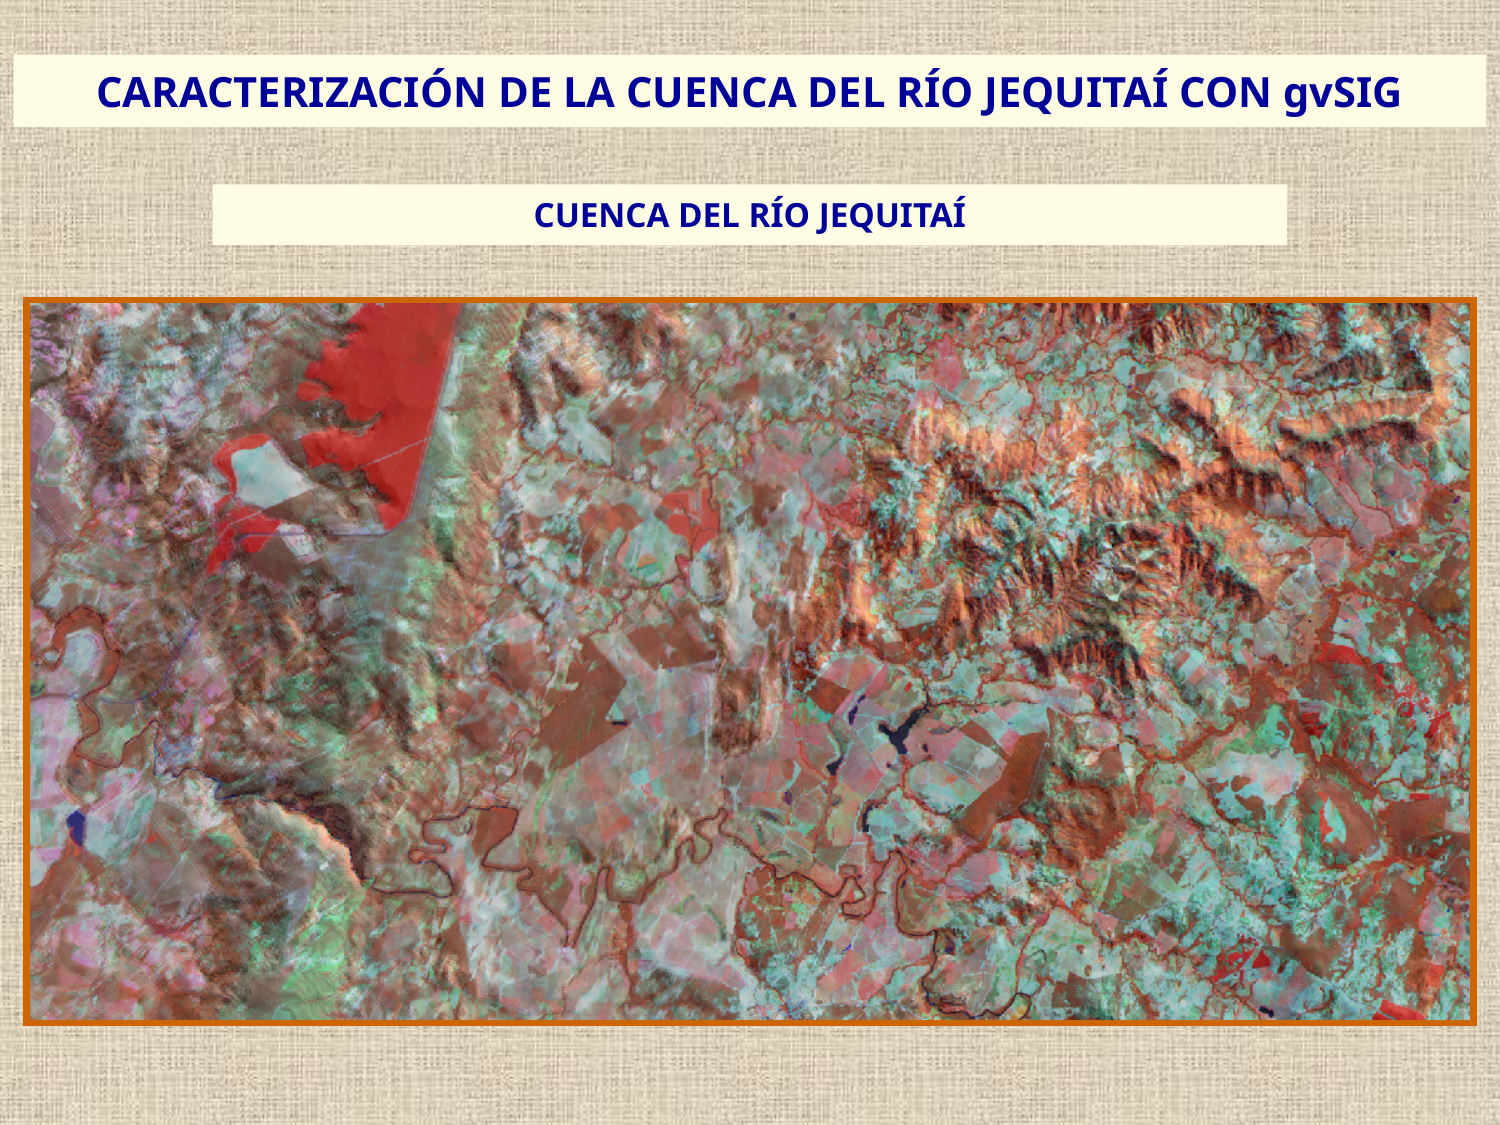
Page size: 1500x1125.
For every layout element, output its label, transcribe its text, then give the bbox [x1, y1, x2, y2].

text_box CUENCA DEL RÍO JEQUITAÍ [212, 184, 1288, 246]
text_box CARACTERIZACIÓN DE LA CUENCA DEL RÍO JEQUITAÍ CON gvSIG [13, 54, 1487, 128]
picture [0, 0, 1500, 1125]
